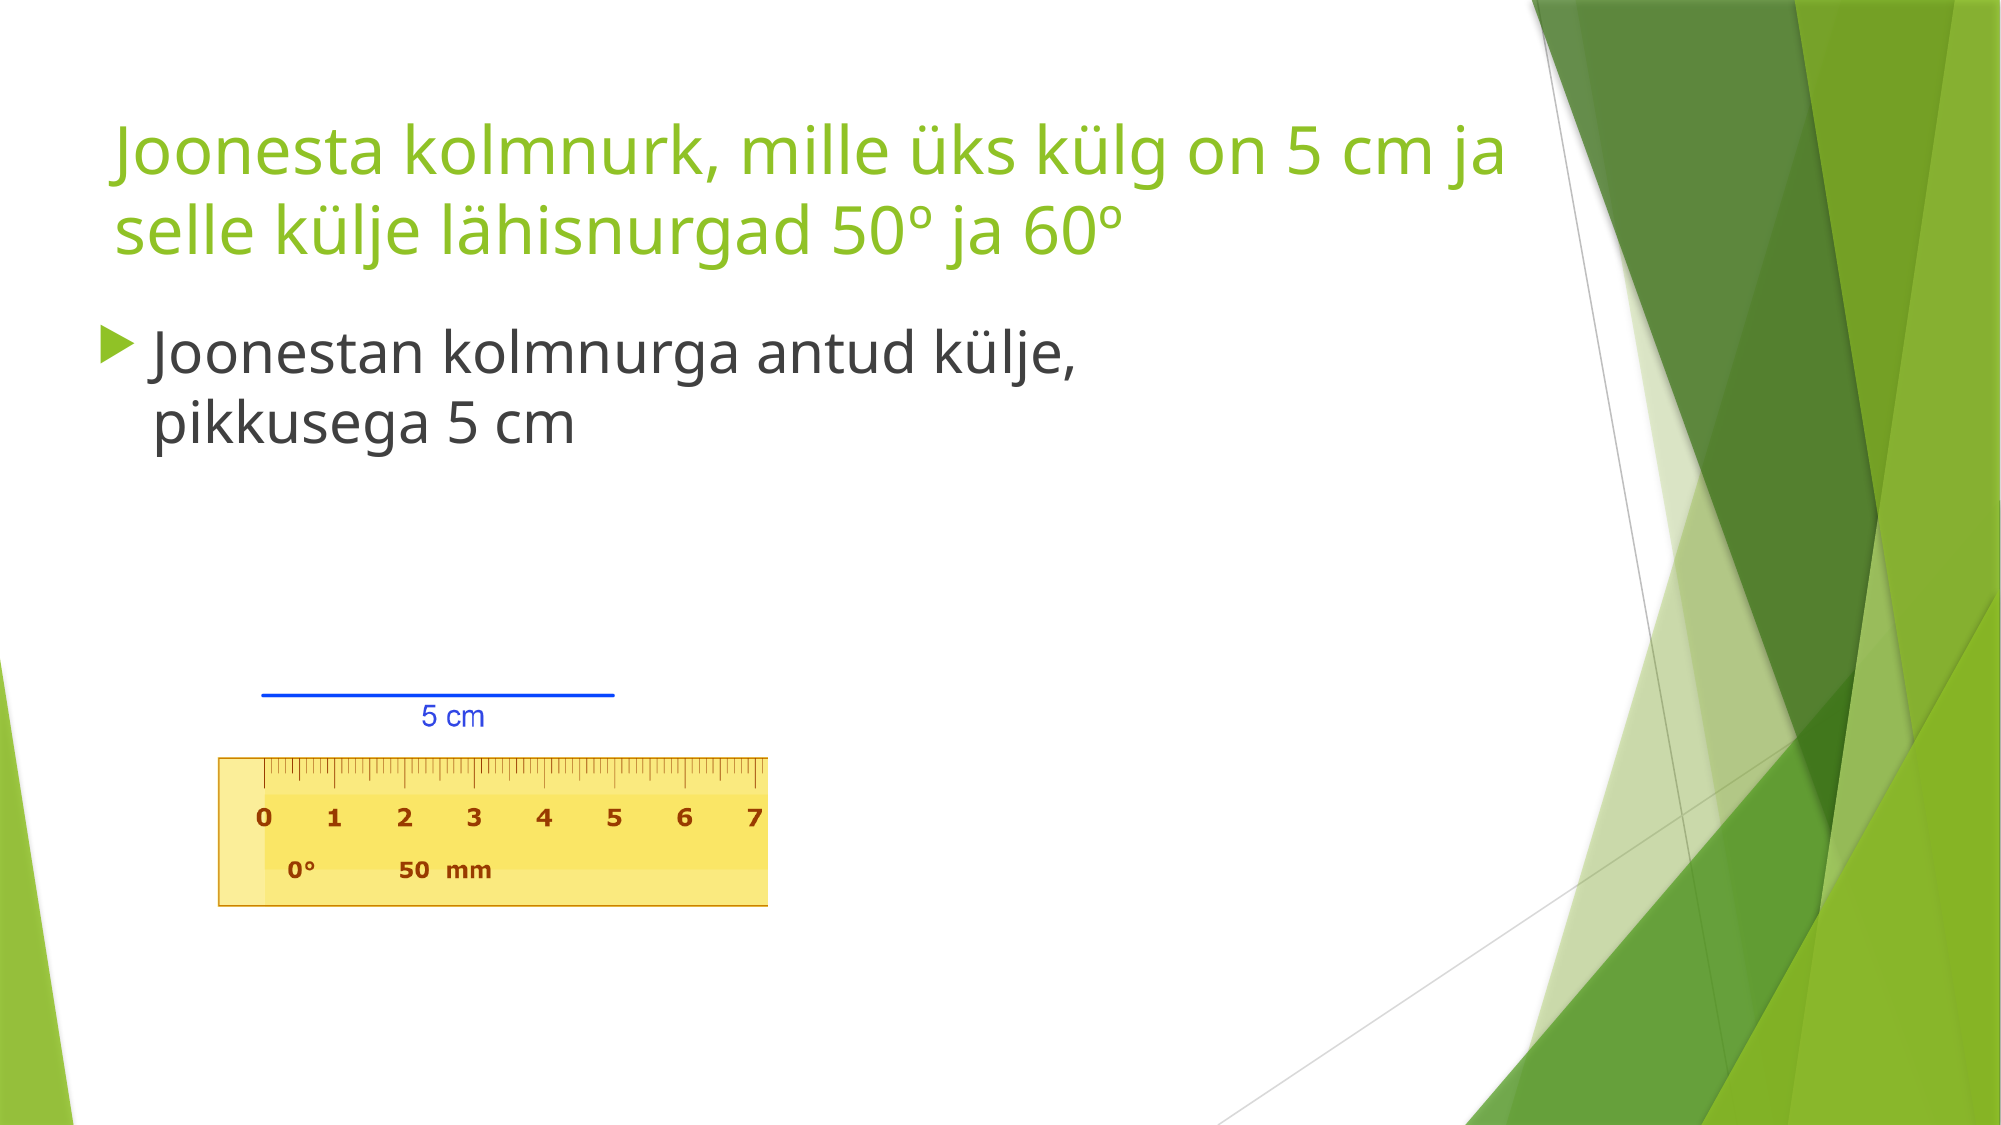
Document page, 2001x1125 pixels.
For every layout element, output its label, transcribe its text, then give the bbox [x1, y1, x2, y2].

picture [180, 590, 768, 925]
title Joonesta kolmnurk, mille üks külg on 5 cm ja selle külje lähisnurgad 50º ja 60º [99, 99, 1613, 237]
list Joonestan kolmnurga antud külje, pikkusega 5 cm [81, 308, 1152, 768]
